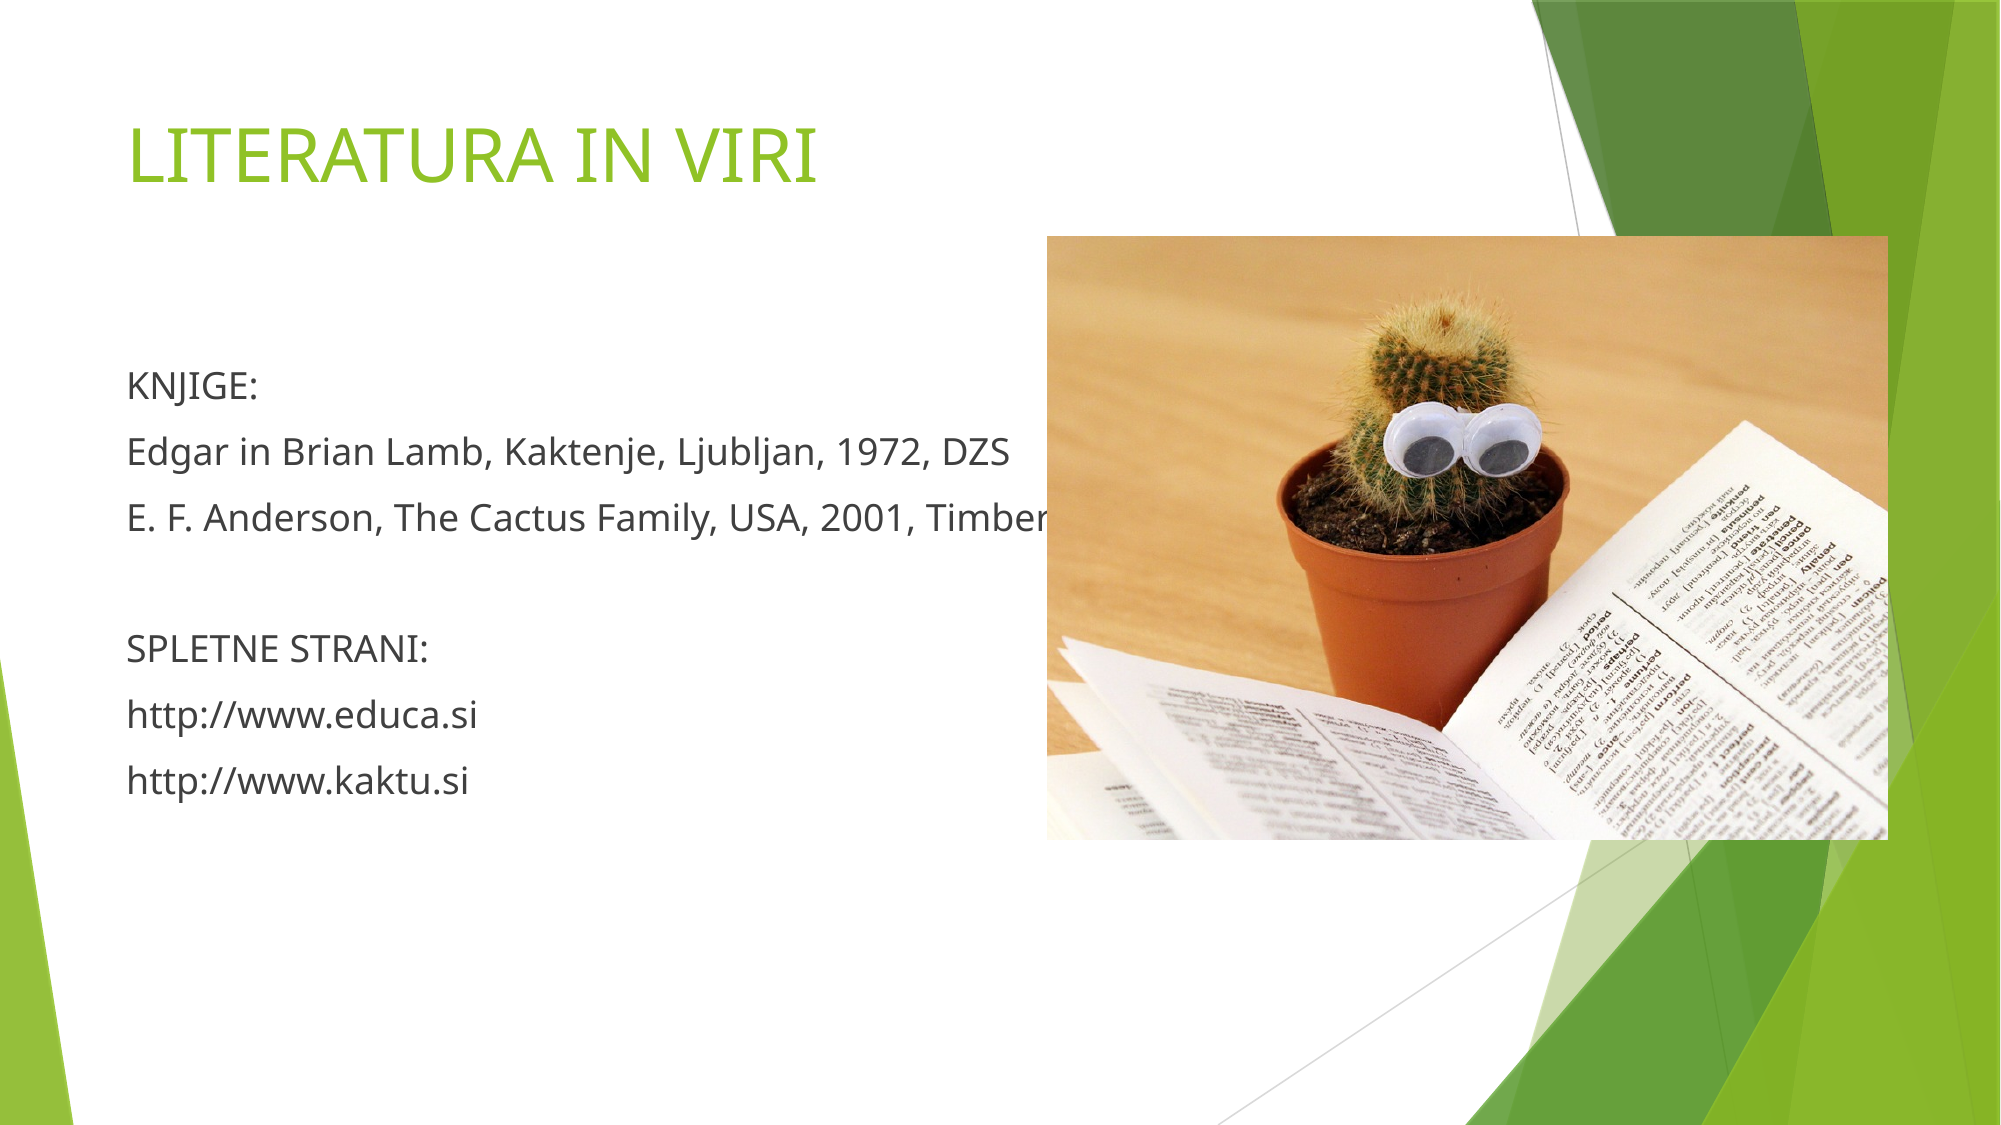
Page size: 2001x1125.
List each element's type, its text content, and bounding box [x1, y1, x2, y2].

list KNJIGE: Edgar in Brian Lamb, Kaktenje, Ljubljan, 1972, DZS E. F. Anderson, The Cactus Family, USA, 2001, Timber SPLETNE STRANI: http://www.educa.si http://www.kaktu.si [111, 354, 1522, 992]
picture [1047, 236, 1888, 840]
title LITERATURA IN VIRI [111, 99, 1522, 317]
